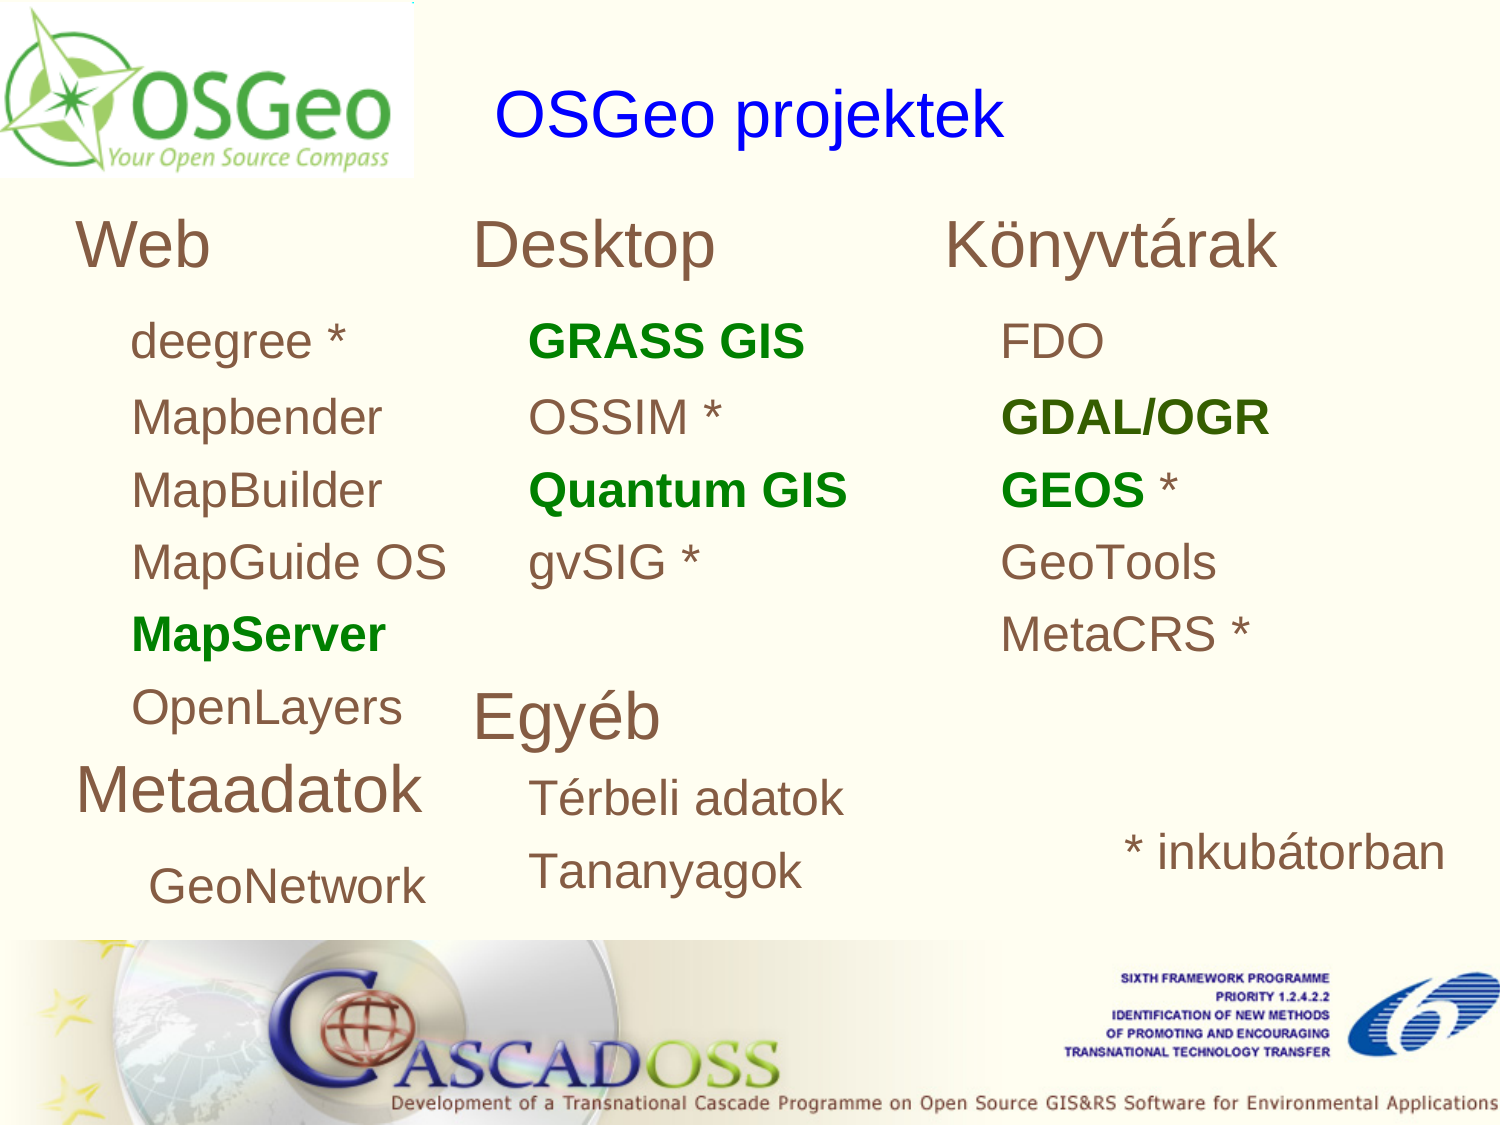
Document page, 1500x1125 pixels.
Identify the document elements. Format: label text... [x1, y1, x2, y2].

list Desktop GRASS GIS OSSIM * Quantum GIS gvSIG * Egyéb Térbeli adatok Tananyagok [472, 206, 857, 899]
list Könyvtárak FDO GDAL/OGR GEOS * GeoTools MetaCRS * * inkubátorban [944, 206, 1447, 972]
title OSGeo projektek [75, 21, 1425, 209]
picture [0, 2, 414, 178]
picture [0, 940, 1500, 1125]
list Web deegree * Mapbender MapBuilder MapGuide OS MapServer OpenLayers Metaadatok GeoNetwork [75, 206, 502, 918]
